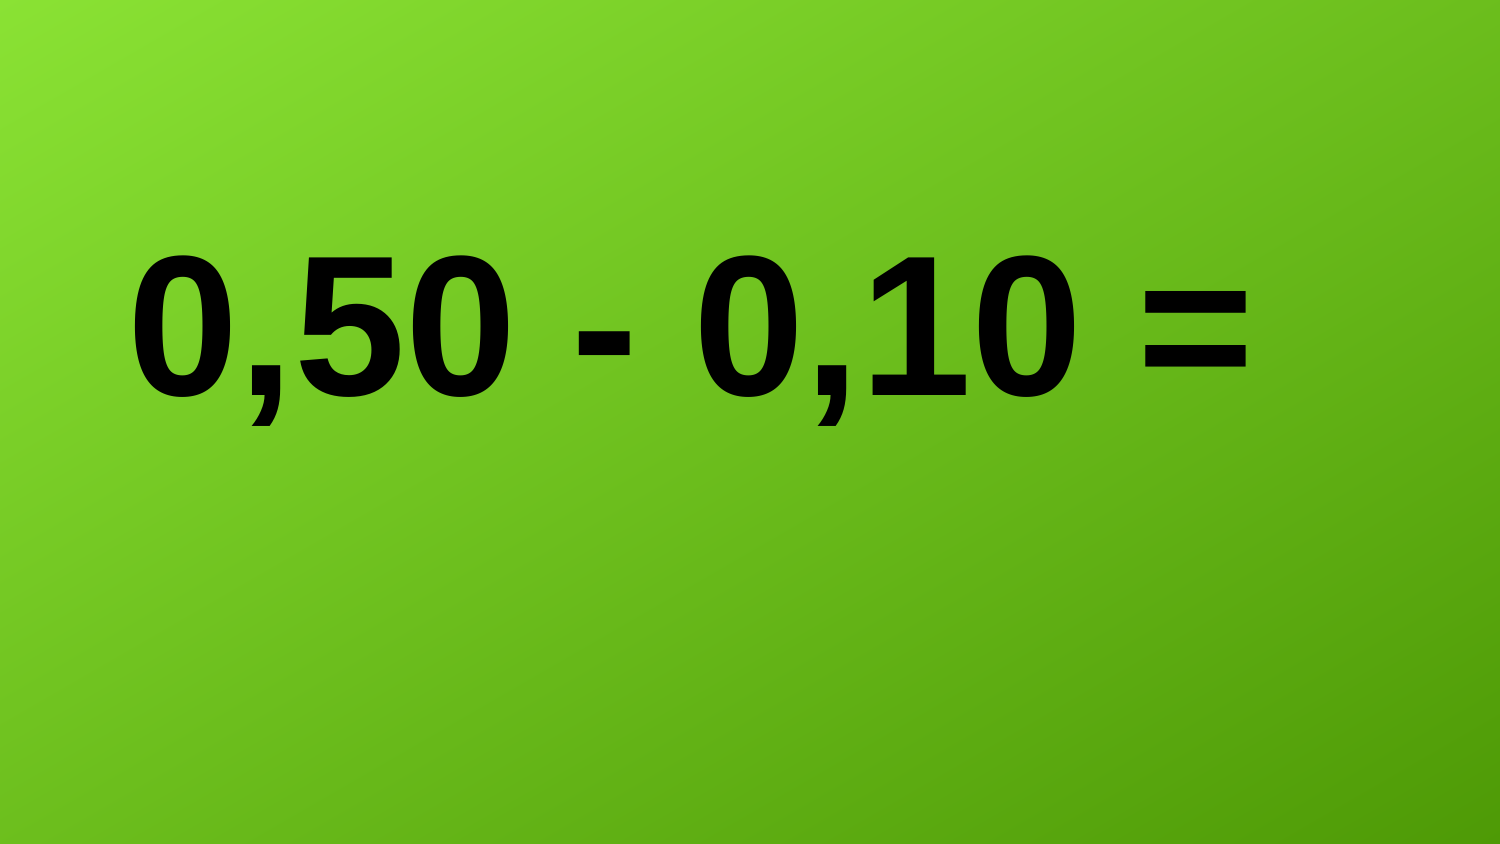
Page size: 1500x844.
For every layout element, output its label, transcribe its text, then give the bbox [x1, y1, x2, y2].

title 0,50 - 0,10 = [112, 259, 1388, 450]
